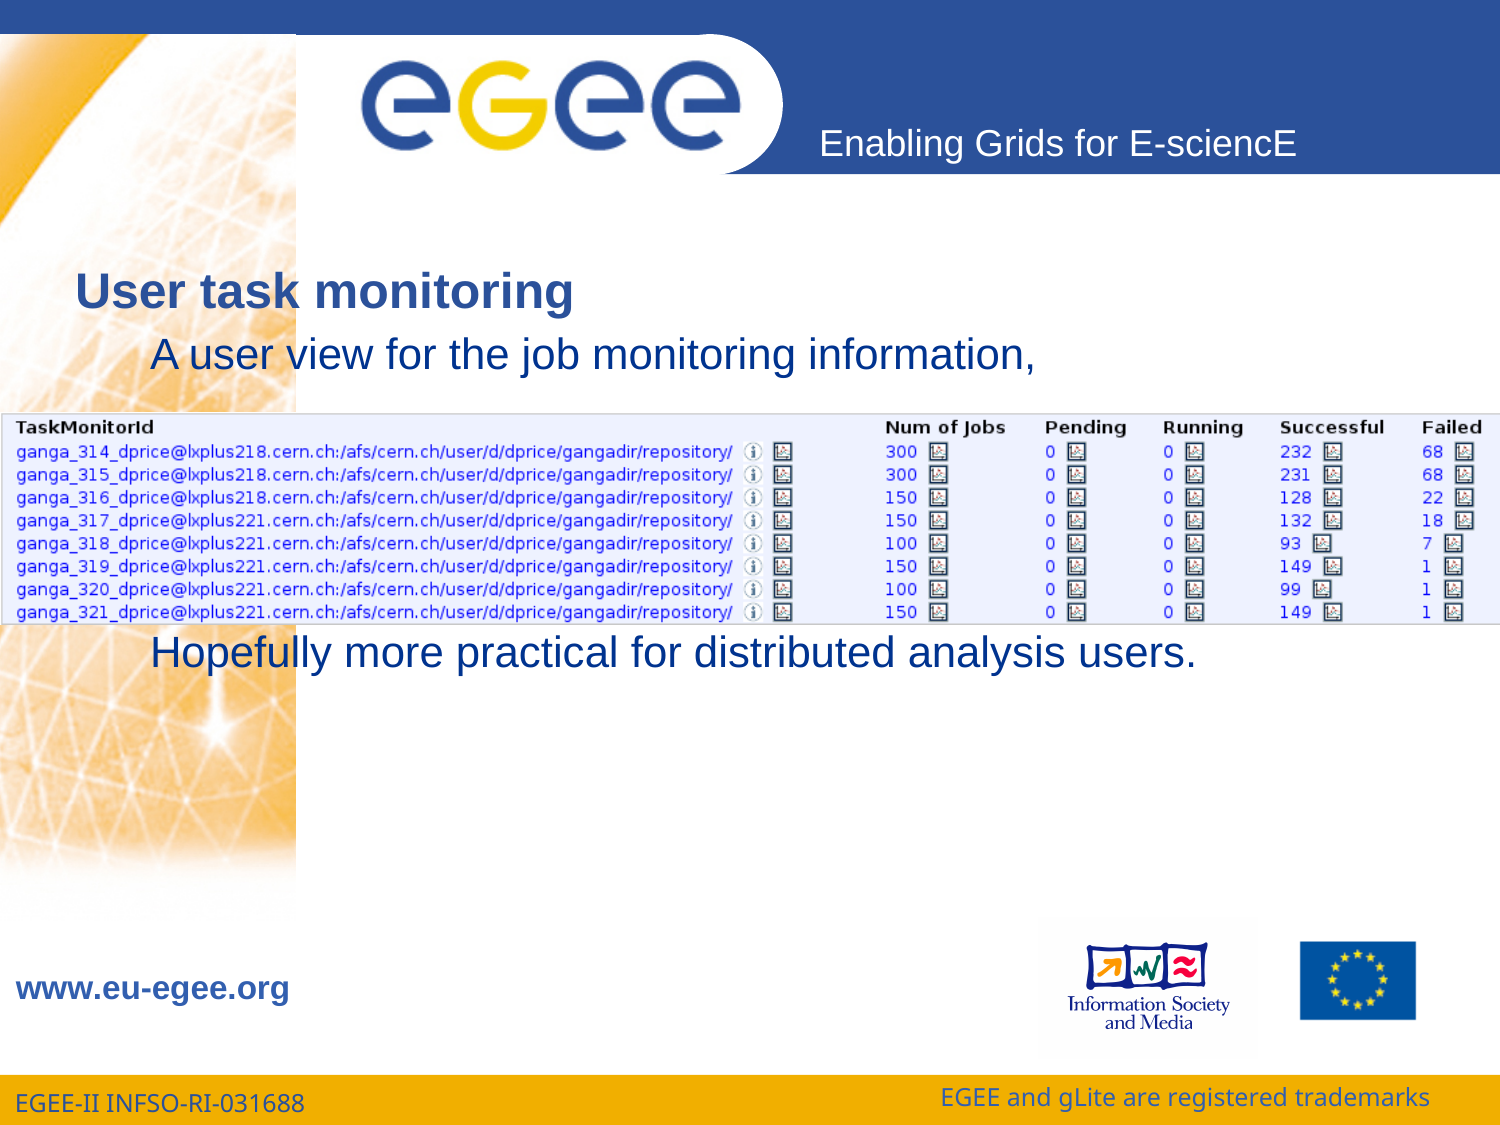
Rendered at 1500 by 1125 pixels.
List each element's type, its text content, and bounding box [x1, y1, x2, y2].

list User task monitoring A user view for the job monitoring information, Hopefully more practical for distributed analysis users. [75, 625, 1425, 991]
picture [0, 34, 1500, 921]
picture [1291, 991, 1424, 1028]
picture [355, 56, 748, 154]
picture [1038, 991, 1258, 1059]
list User task monitoring A user view for the job monitoring information, Hopefully more practical for distributed analysis users. [75, 263, 1425, 412]
